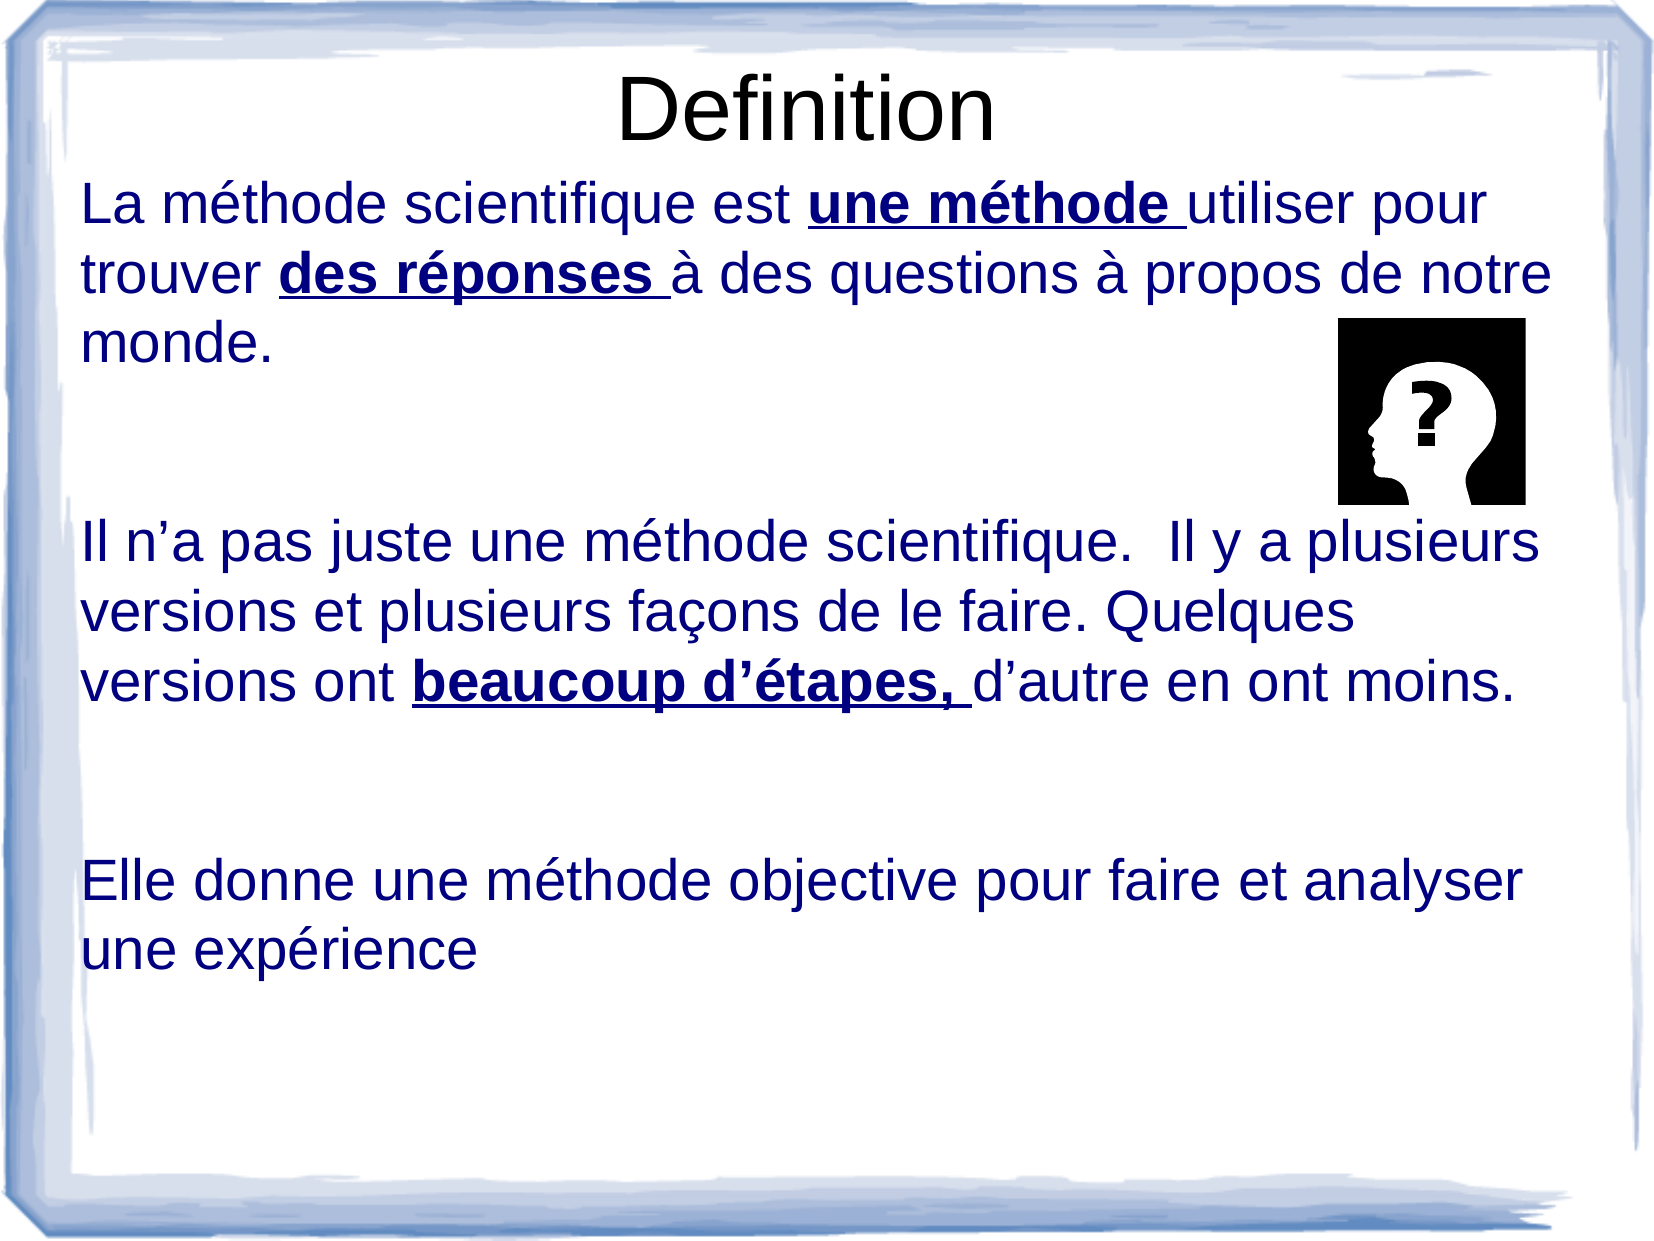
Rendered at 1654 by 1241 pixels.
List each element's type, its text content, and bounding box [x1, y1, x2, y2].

chart [1338, 317, 1526, 506]
title Definition [62, 0, 1551, 207]
list La méthode scientifique est une méthode utiliser pour trouver des réponses à des questions à propos de notre monde. Il n’a pas juste une méthode scientifique. Il y a plusieurs versions et plusieurs façons de le faire. Quelques versions ont beaucoup d’étapes, d’autre en ont moins. Elle donne une méthode objective pour faire et analyser une expérience [80, 165, 1569, 1064]
